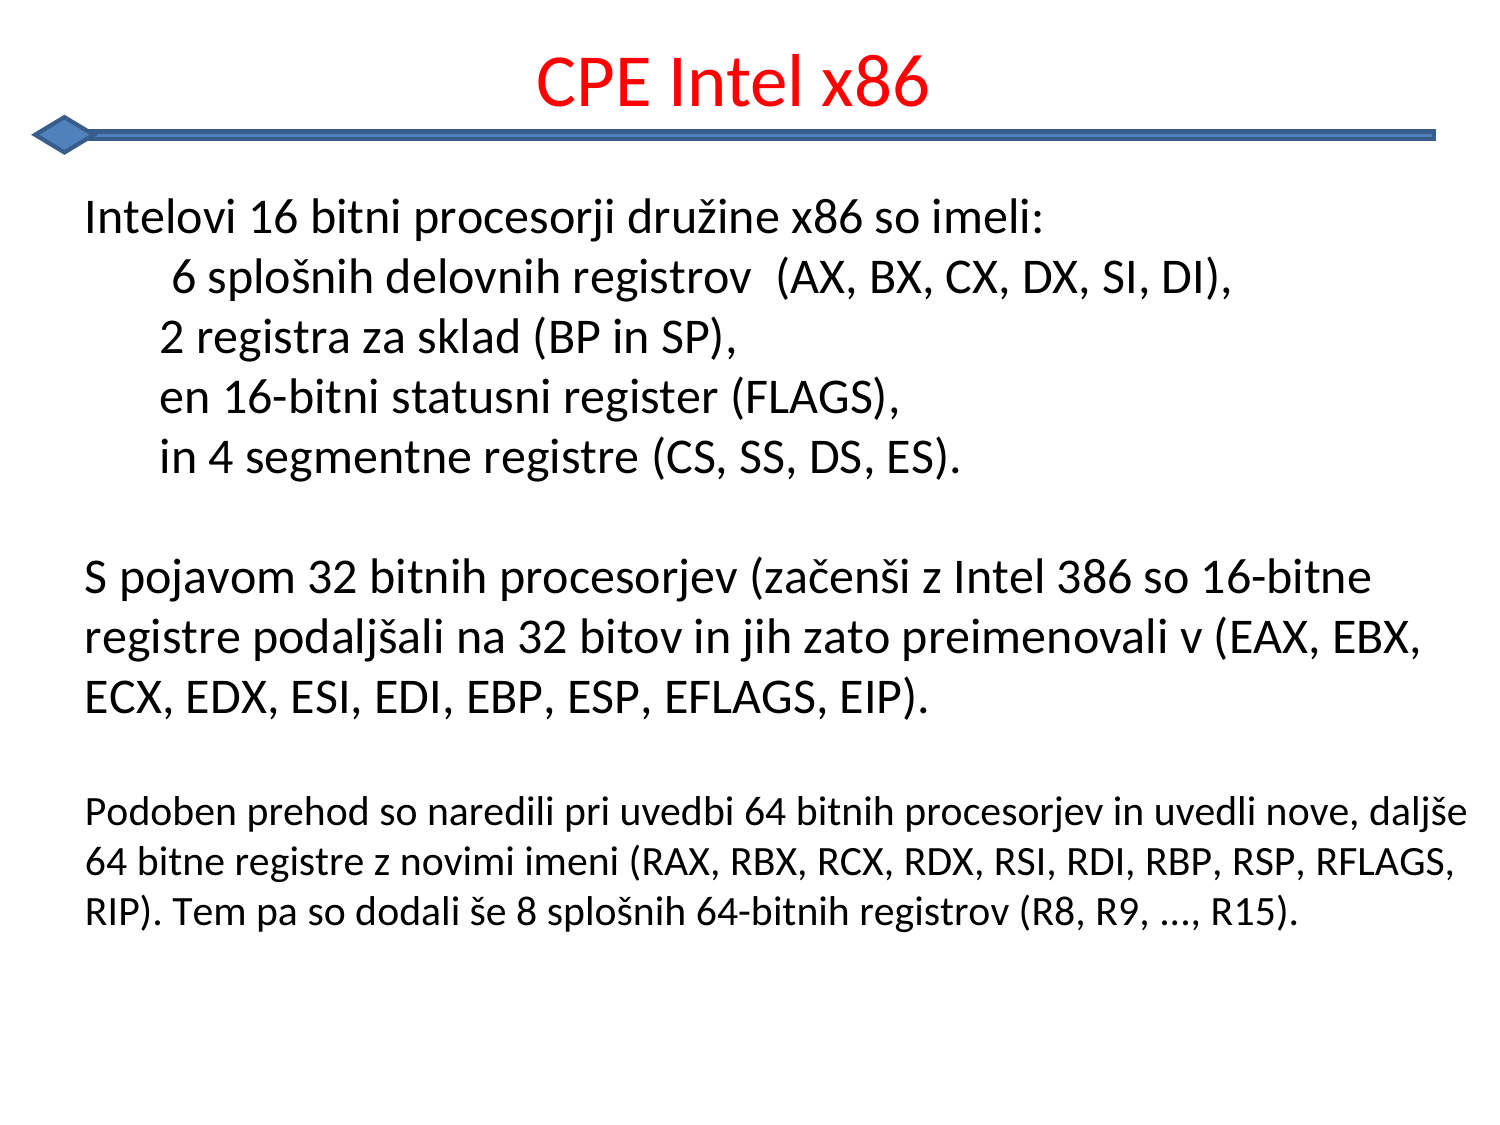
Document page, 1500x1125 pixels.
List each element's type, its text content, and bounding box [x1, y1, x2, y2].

text_box Intelovi 16 bitni procesorji družine x86 so imeli: 6 splošnih delovnih registrov (AX, BX, CX, DX, SI, DI), 2 registra za sklad (BP in SP), en 16-bitni statusni register (FLAGS), in 4 segmentne registre (CS, SS, DS, ES). S pojavom 32 bitnih procesorjev (začenši z Intel 386 so 16-bitne registre podaljšali na 32 bitov in jih zato preimenovali v (EAX, EBX, ECX, EDX, ESI, EDI, EBP, ESP, EFLAGS, EIP). Podoben prehod so naredili pri uvedbi 64 bitnih procesorjev in uvedli nove, daljše 64 bitne registre z novimi imeni (RAX, RBX, RCX, RDX, RSI, RDI, RBP, RSP, RFLAGS, RIP). Tem pa so dodali še 8 splošnih 64-bitnih registrov (R8, R9, ..., R15). [70, 175, 1500, 992]
title CPE Intel x86 [58, 0, 1409, 153]
